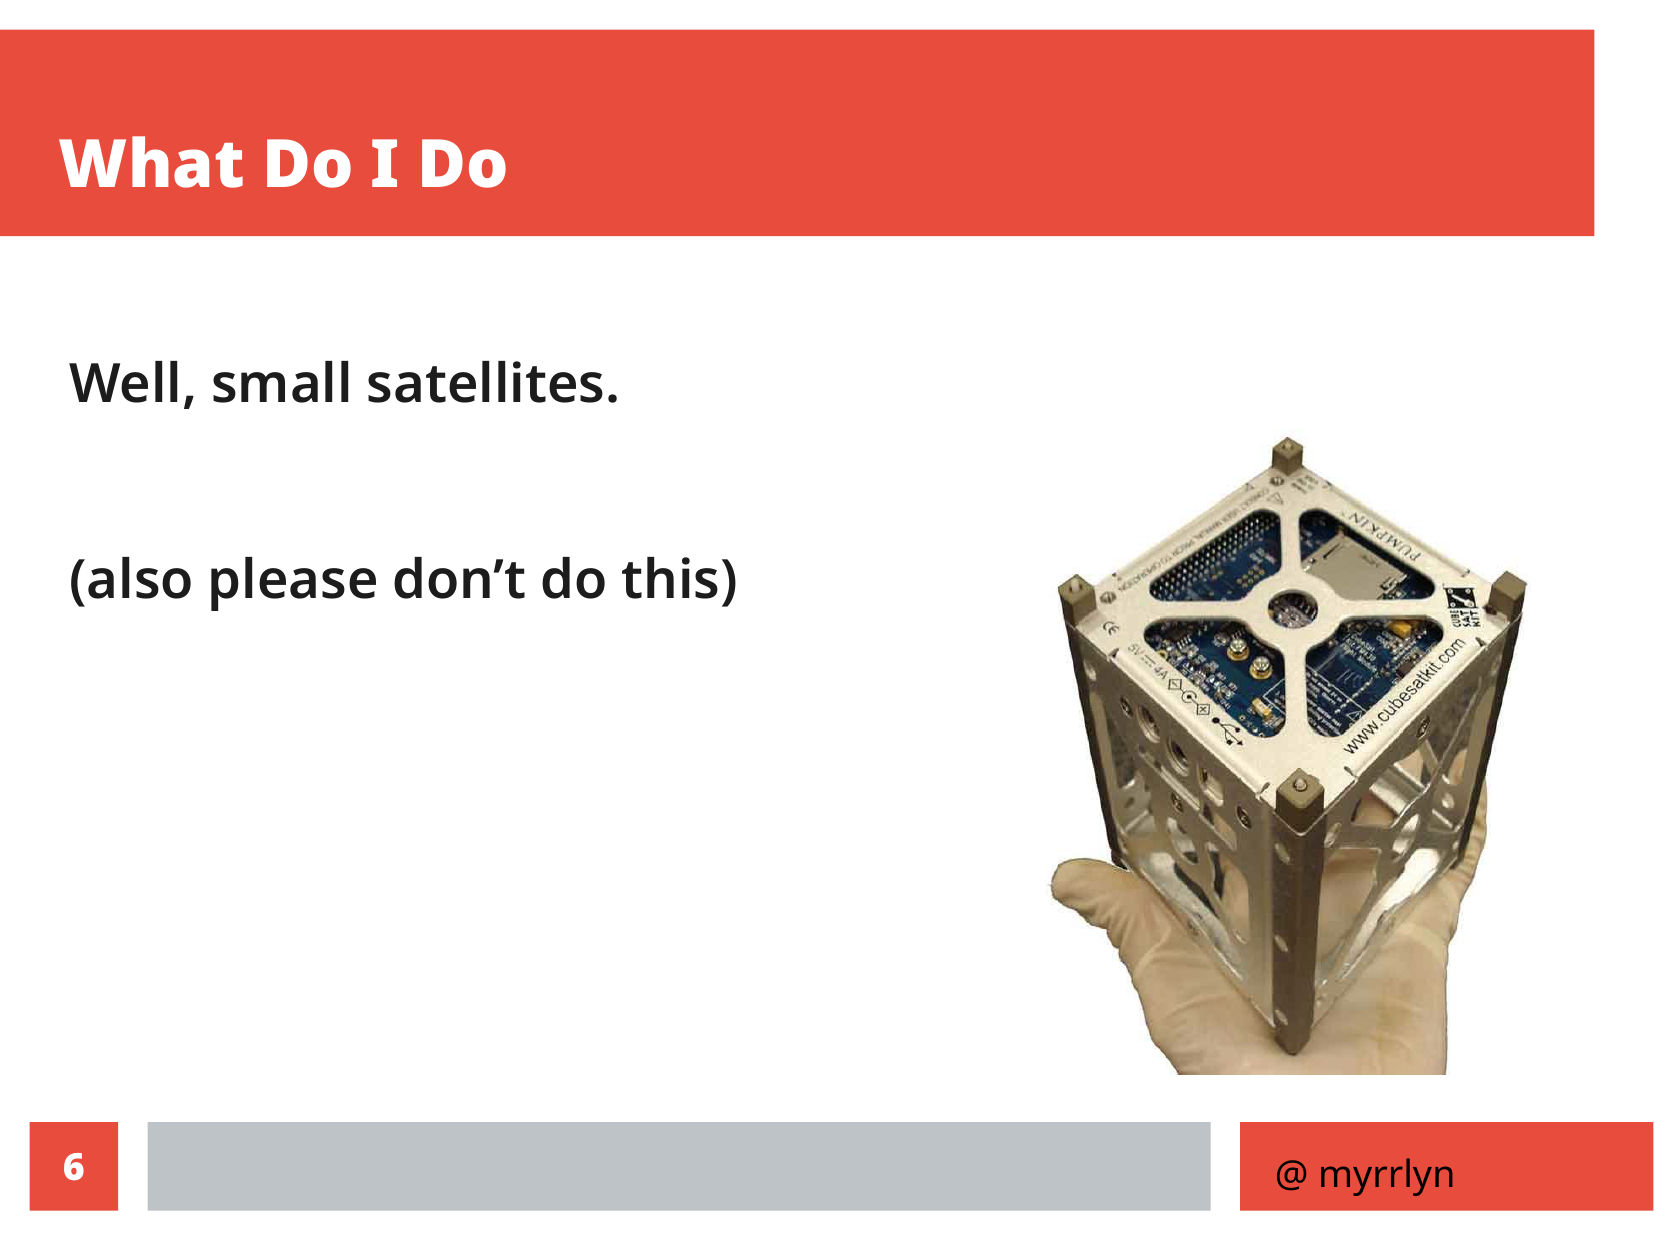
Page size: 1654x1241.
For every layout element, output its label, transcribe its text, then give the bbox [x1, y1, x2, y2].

picture [979, 390, 1595, 1075]
list Well, small satellites. (also please don’t do this) [69, 345, 1576, 1113]
title What Do I Do [59, 59, 1595, 207]
text_box @ myrrlyn [1260, 1140, 1636, 1202]
